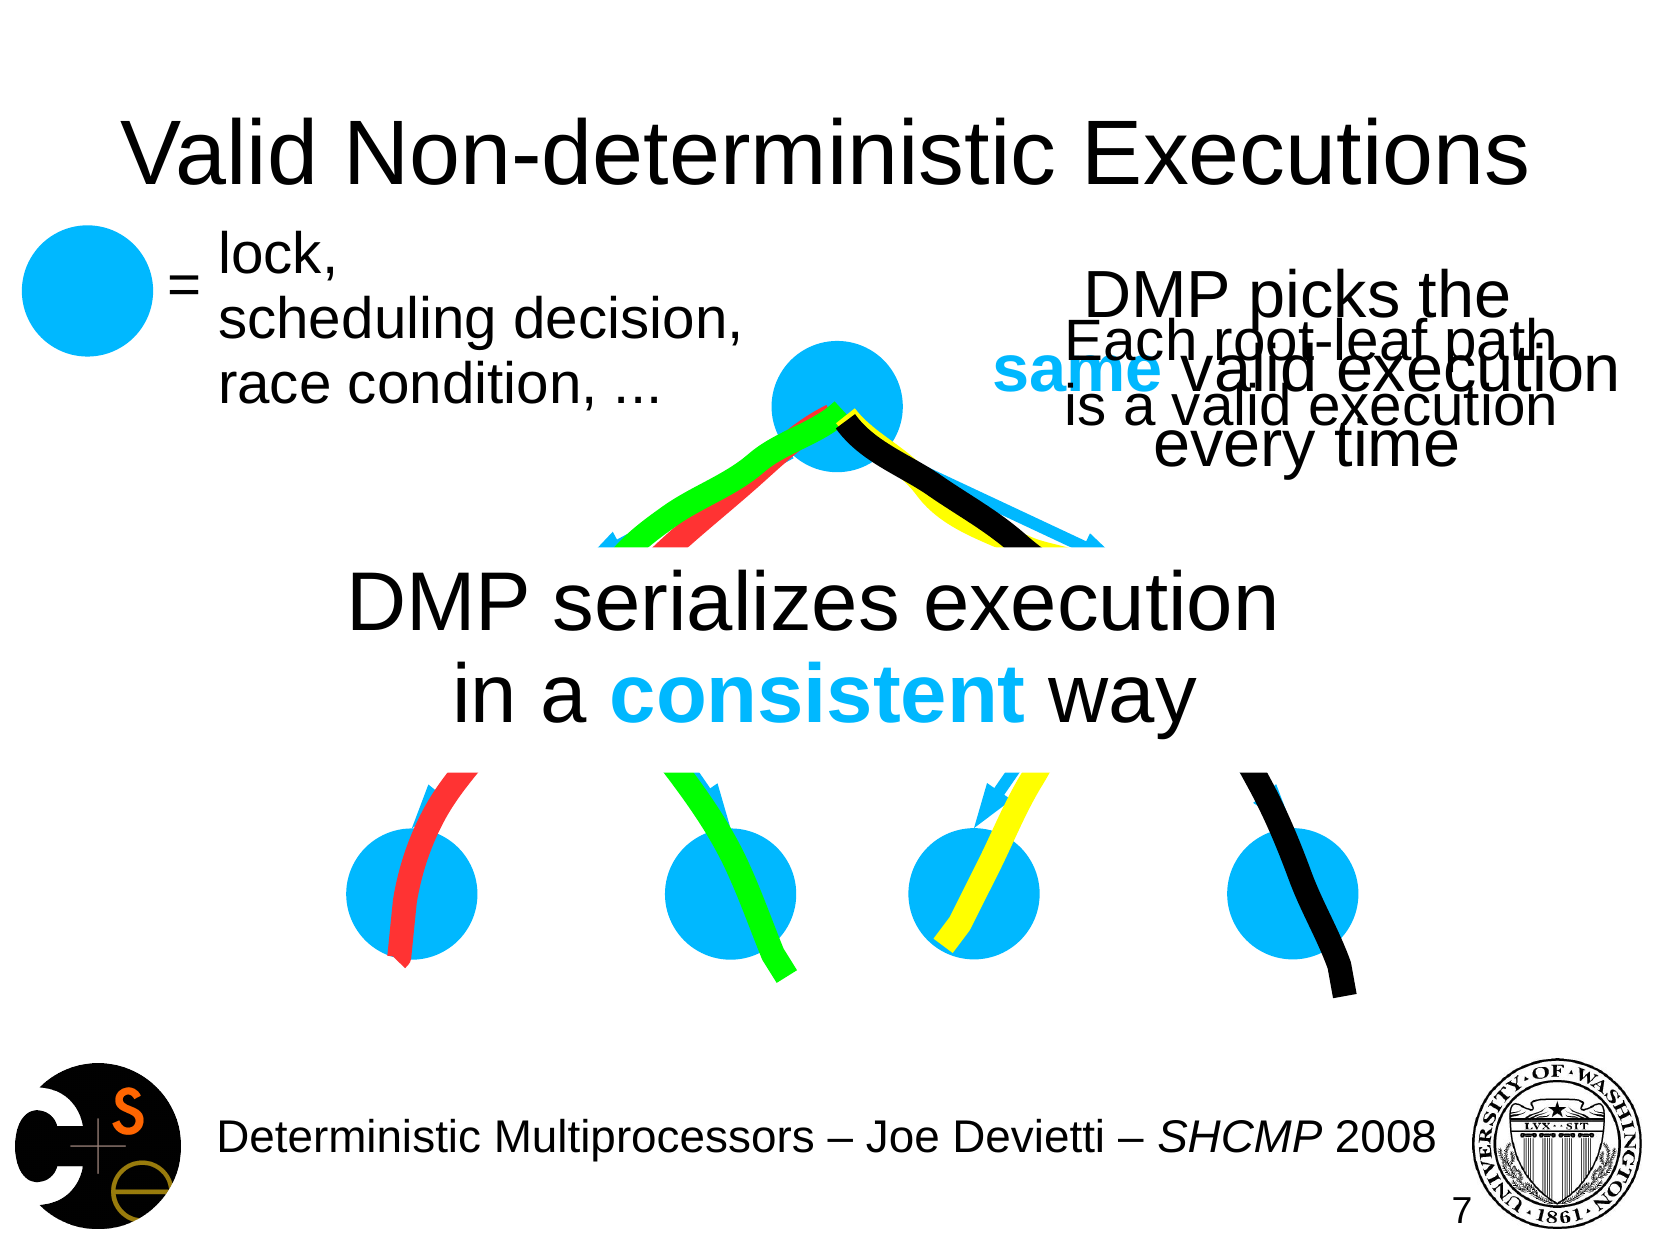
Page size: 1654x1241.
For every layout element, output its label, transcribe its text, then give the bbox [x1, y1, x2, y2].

picture [15, 1063, 181, 1229]
text_box = [153, 244, 217, 332]
text_box [732, 828, 797, 938]
text_box [1295, 828, 1359, 938]
text_box [794, 431, 872, 473]
text_box DMP picks the same valid execution every time [977, 249, 1633, 517]
text_box [21, 225, 153, 357]
text_box Each root-leaf path is a valid execution [1050, 300, 1574, 460]
text_box [776, 340, 903, 441]
text_box DMP serializes execution in a consistent way [331, 547, 1316, 773]
text_box [346, 828, 413, 955]
text_box lock, scheduling decision, race condition, ... [203, 213, 776, 446]
picture [1472, 1058, 1642, 1229]
text_box [908, 828, 1040, 960]
text_box [664, 833, 759, 960]
text_box [411, 834, 478, 960]
text_box [1227, 832, 1321, 960]
title Valid Non-deterministic Executions [82, 49, 1571, 257]
